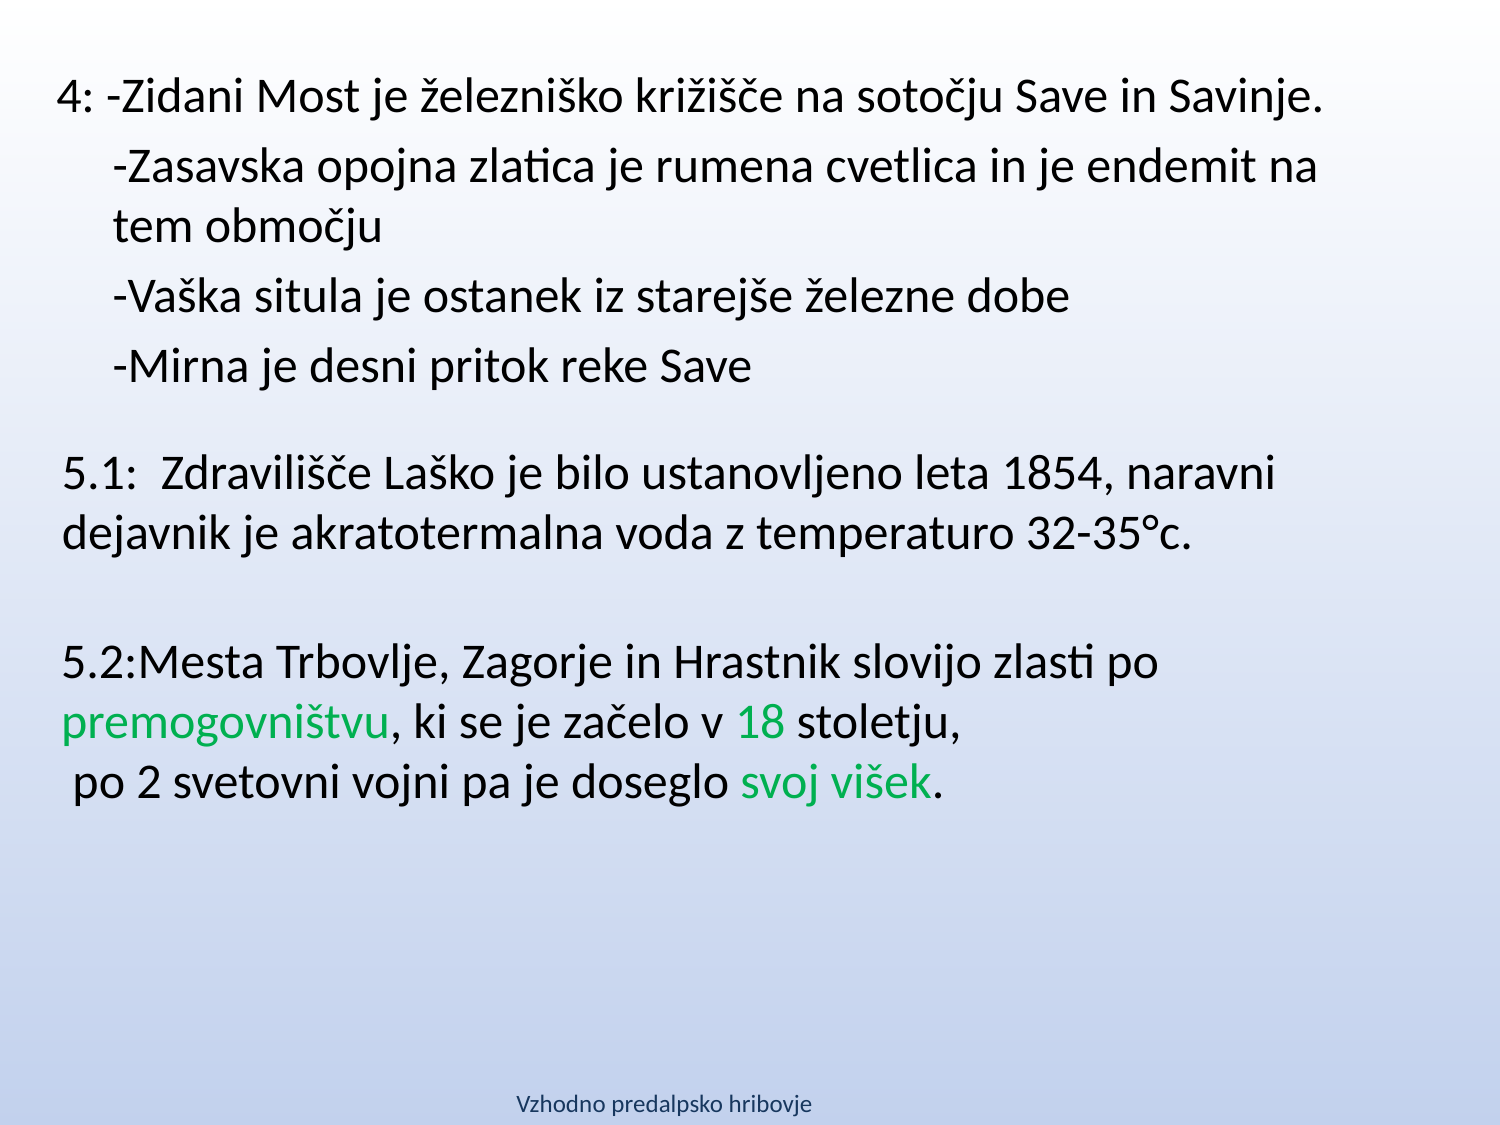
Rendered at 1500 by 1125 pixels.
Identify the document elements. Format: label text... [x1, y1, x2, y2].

list 4: -Zidani Most je železniško križišče na sotočju Save in Savinje. -Zasavska opojna zlatica je rumena cvetlica in je endemit na tem območju -Vaška situla je ostanek iz starejše železne dobe -Mirna je desni pritok reke Save [41, 54, 1392, 421]
text_box Vzhodno predalpsko hribovje [501, 1079, 904, 1125]
text_box 5.1: Zdravilišče Laško je bilo ustanovljeno leta 1854, naravni dejavnik je akratotermalna voda z temperaturo 32-35°c. [47, 432, 1303, 568]
text_box 5.2:Mesta Trbovlje, Zagorje in Hrastnik slovijo zlasti po premogovništvu, ki se je začelo v 18 stoletju, po 2 svetovni vojni pa je doseglo svoj višek. [46, 621, 1186, 862]
